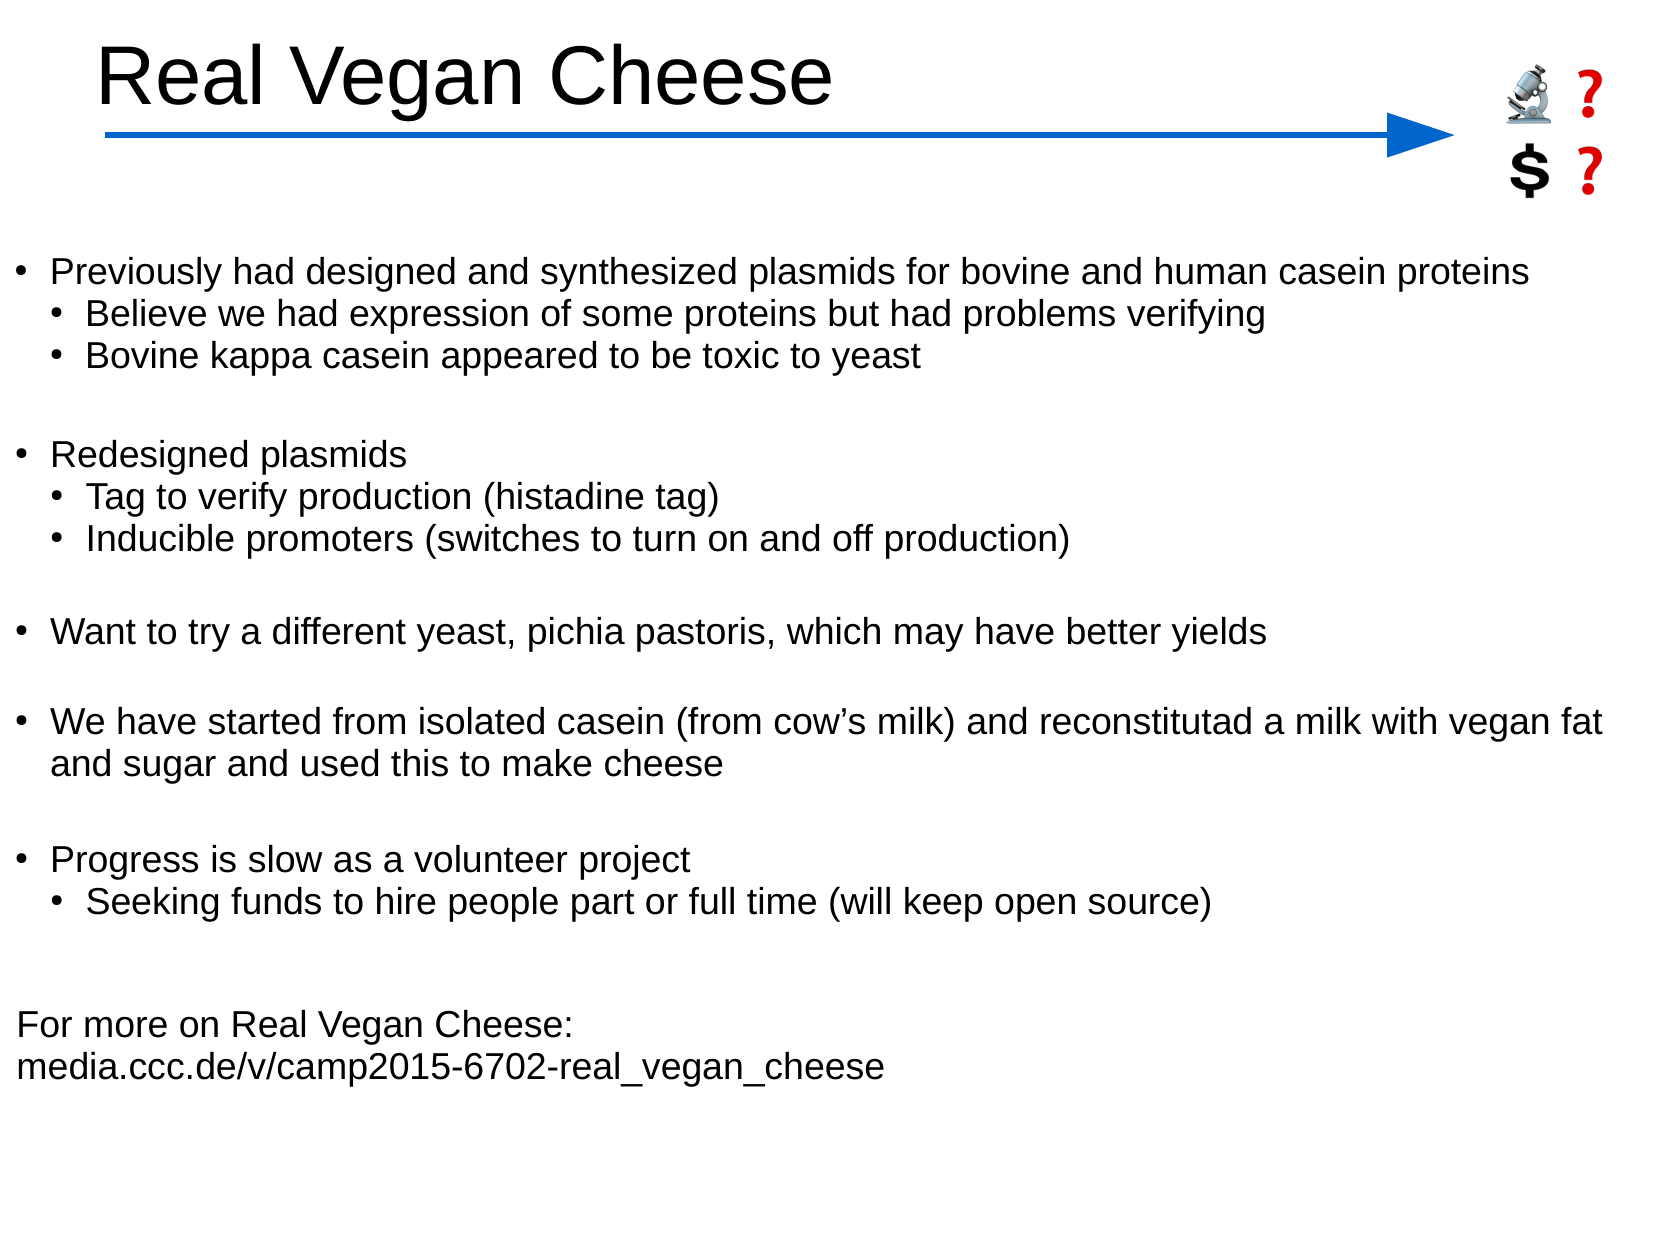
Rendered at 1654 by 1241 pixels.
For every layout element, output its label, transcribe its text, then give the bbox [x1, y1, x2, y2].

picture [1499, 63, 1620, 124]
text_box We have started from isolated casein (from cow’s milk) and reconstitutad a milk with vegan fat and sugar and used this to make cheese [0, 692, 1636, 792]
text_box Want to try a different yeast, pichia pastoris, which may have better yields [0, 561, 1653, 661]
text_box Progress is slow as a volunteer project Seeking funds to hire people part or full time (will keep open source) [0, 831, 1653, 931]
text_box For more on Real Vegan Cheese: media.ccc.de/v/camp2015-6702-real_vegan_cheese [1, 996, 1653, 1096]
text_box Previously had designed and synthesized plasmids for bovine and human casein proteins Believe we had expression of some proteins but had problems verifying Bovine kappa casein appeared to be toxic to yeast [0, 243, 1653, 383]
text_box Redesigned plasmids Tag to verify production (histadine tag) Inducible promoters (switches to turn on and off production) [0, 383, 1653, 561]
text_box Real Vegan Cheese [63, 5, 1380, 240]
picture [1499, 140, 1620, 201]
